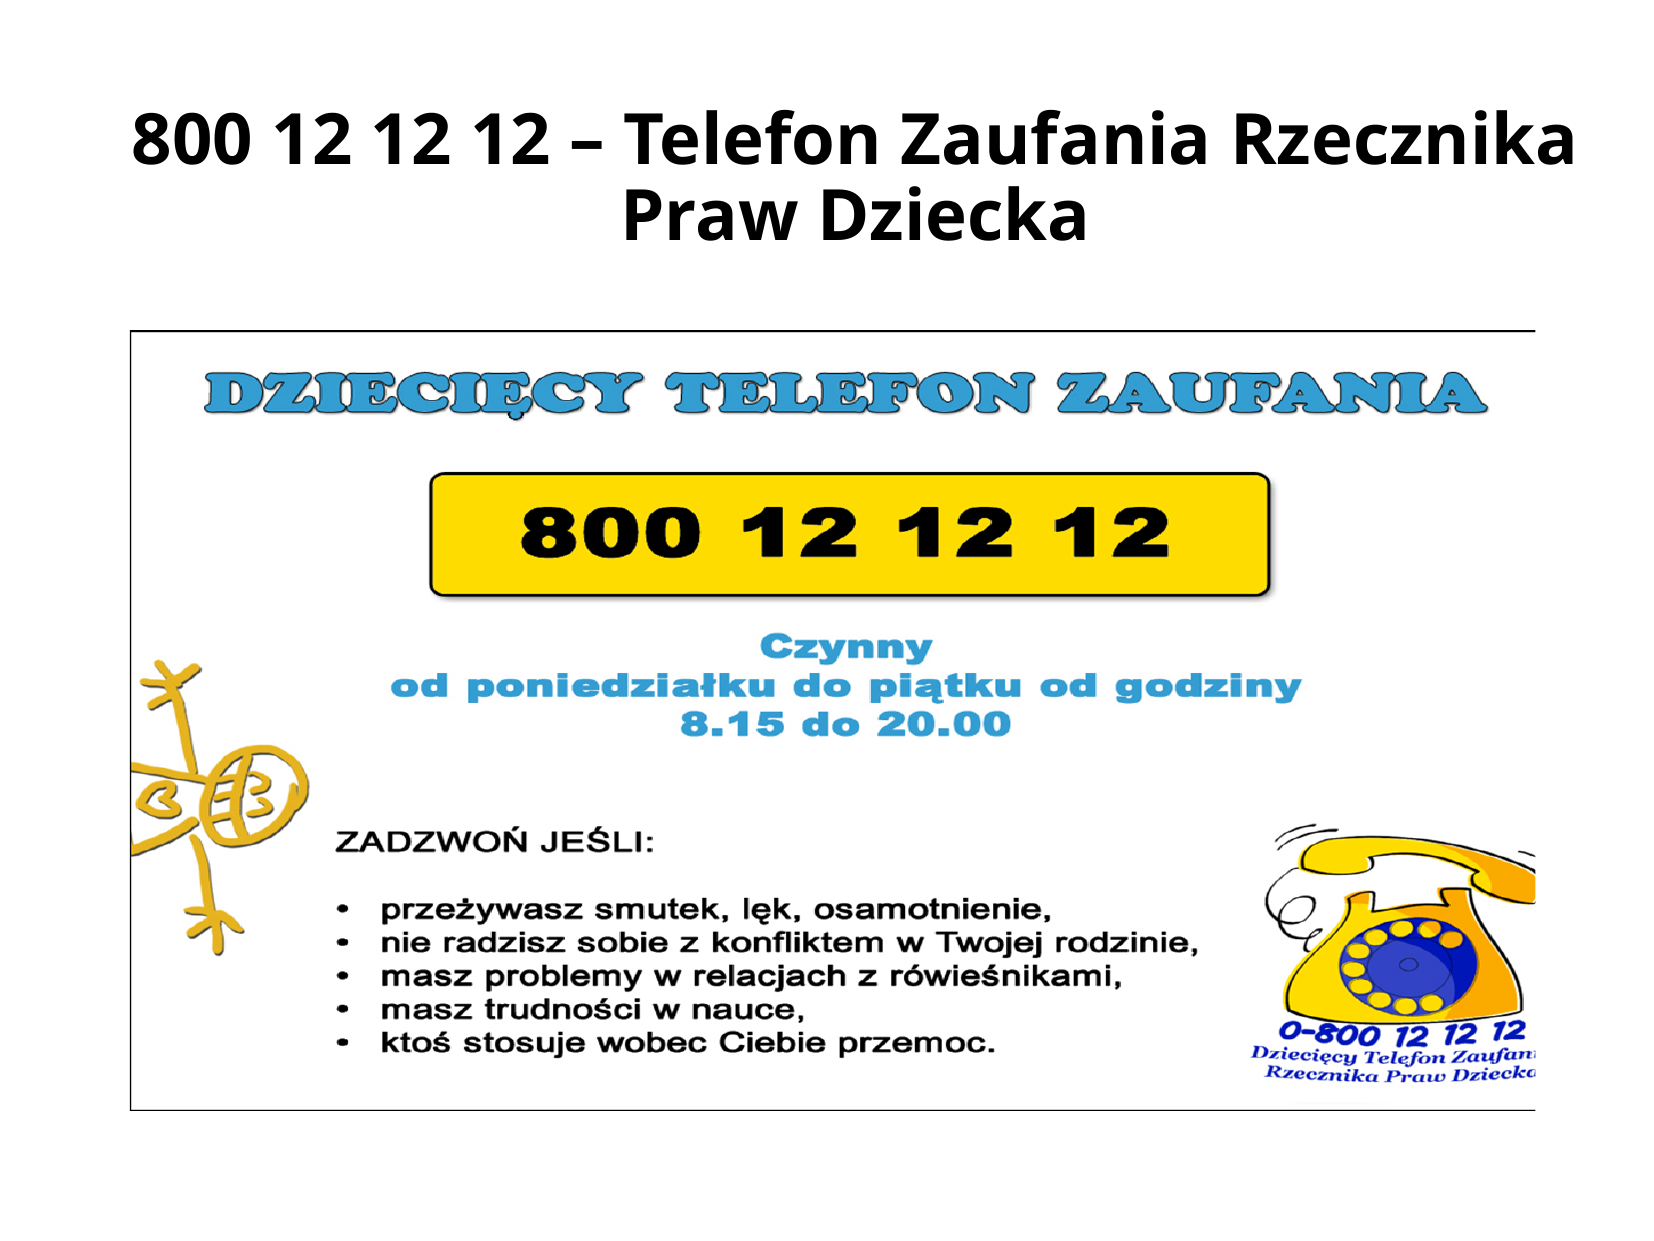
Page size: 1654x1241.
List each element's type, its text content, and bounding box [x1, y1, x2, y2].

title 800 12 12 12 – Telefon Zaufania Rzecznika Praw Dziecka [81, 113, 1630, 331]
picture [129, 330, 1536, 1111]
